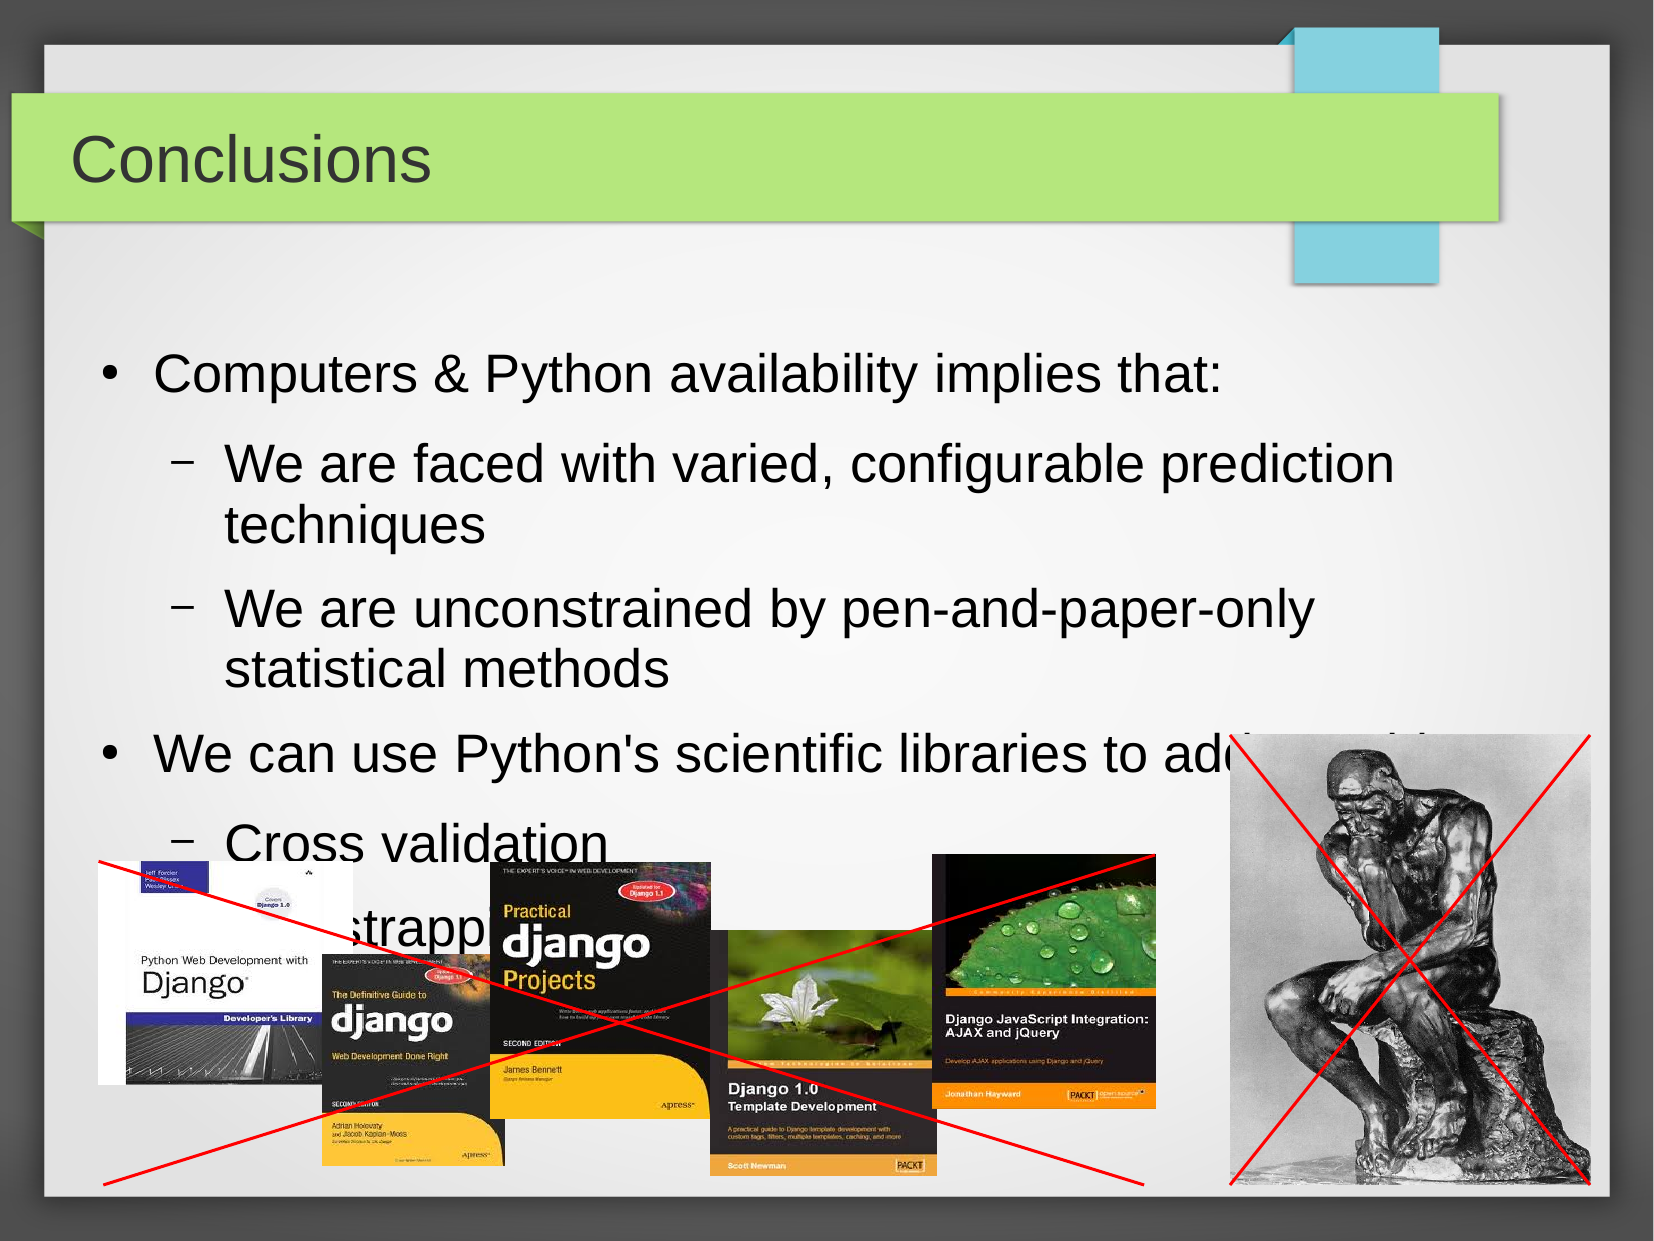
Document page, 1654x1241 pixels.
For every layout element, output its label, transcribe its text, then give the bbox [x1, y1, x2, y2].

list Computers & Python availability implies that: We are faced with varied, configurable prediction techniques We are unconstrained by pen-and-paper-only statistical methods We can use Python's scientific libraries to address this: Cross validation Bootstrapping [82, 343, 1538, 1063]
picture [0, 0, 1654, 1241]
title Conclusions [70, 106, 1229, 213]
